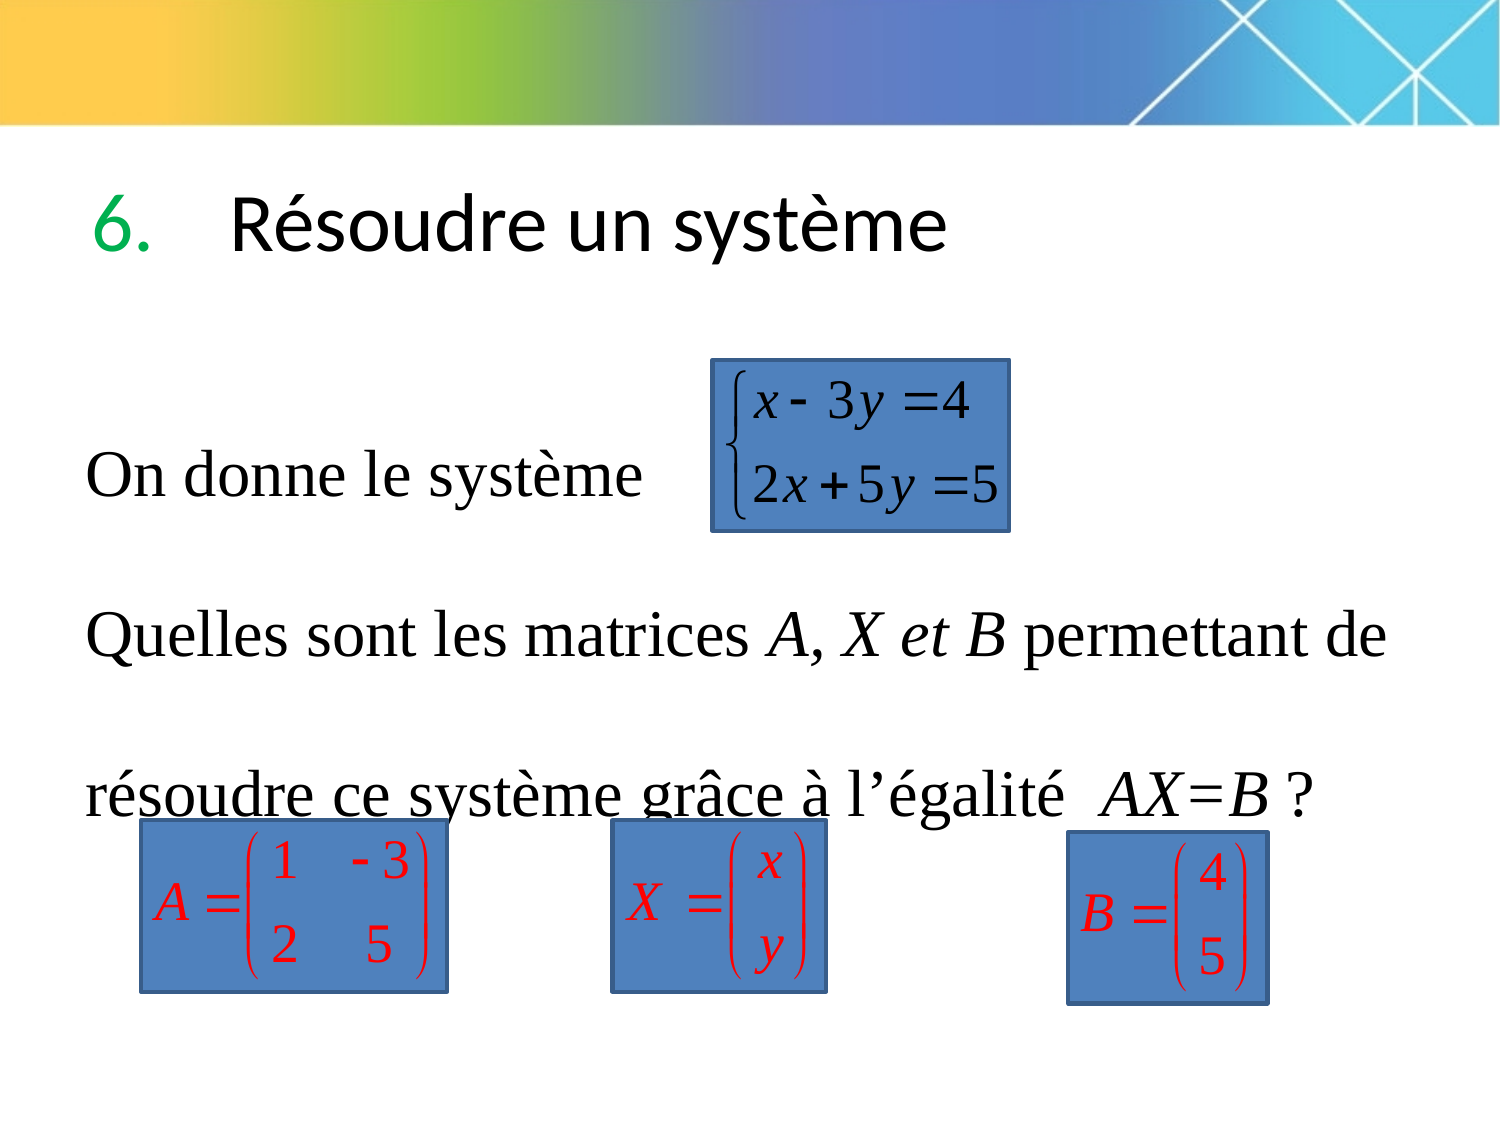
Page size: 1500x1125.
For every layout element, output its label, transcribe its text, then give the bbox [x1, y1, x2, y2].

text_box On donne le système Quelles sont les matrices A, X et B permettant de résoudre ce système grâce à l’égalité AX=B ? [70, 342, 1465, 843]
chart [142, 822, 445, 990]
chart [714, 361, 1008, 529]
chart [1070, 834, 1266, 1002]
text_box Résoudre un système [76, 125, 1500, 312]
chart [614, 822, 824, 990]
